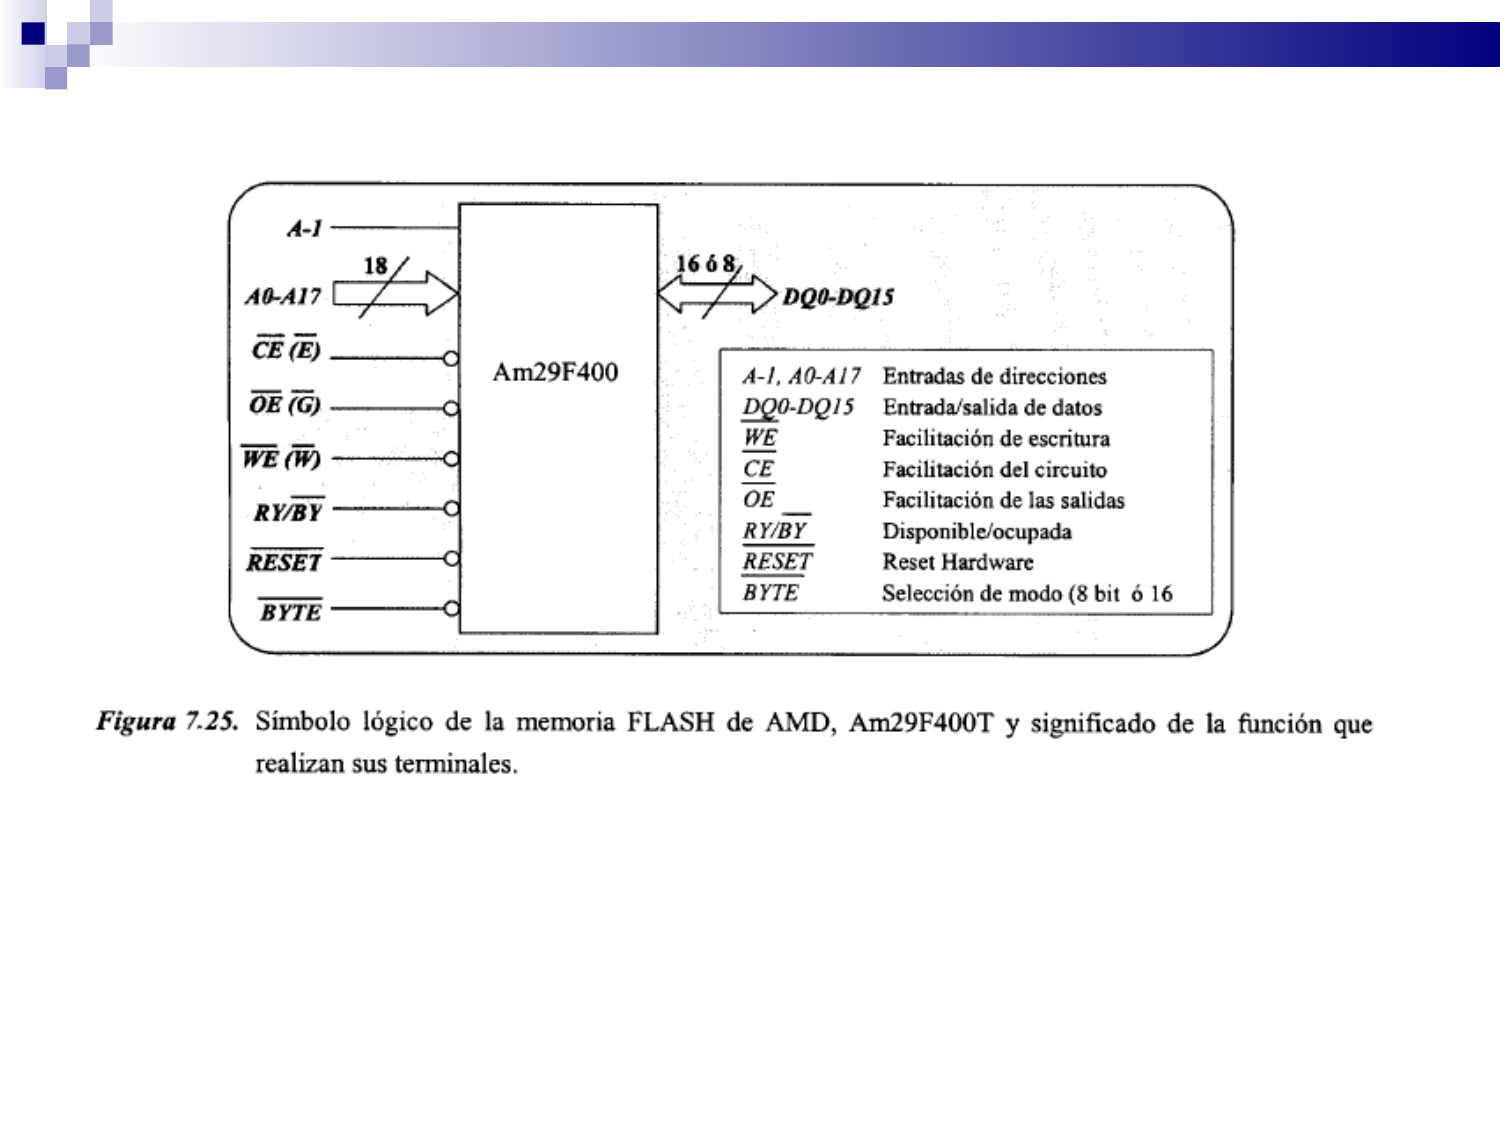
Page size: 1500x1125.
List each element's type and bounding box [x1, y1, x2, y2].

picture [53, 160, 1412, 793]
